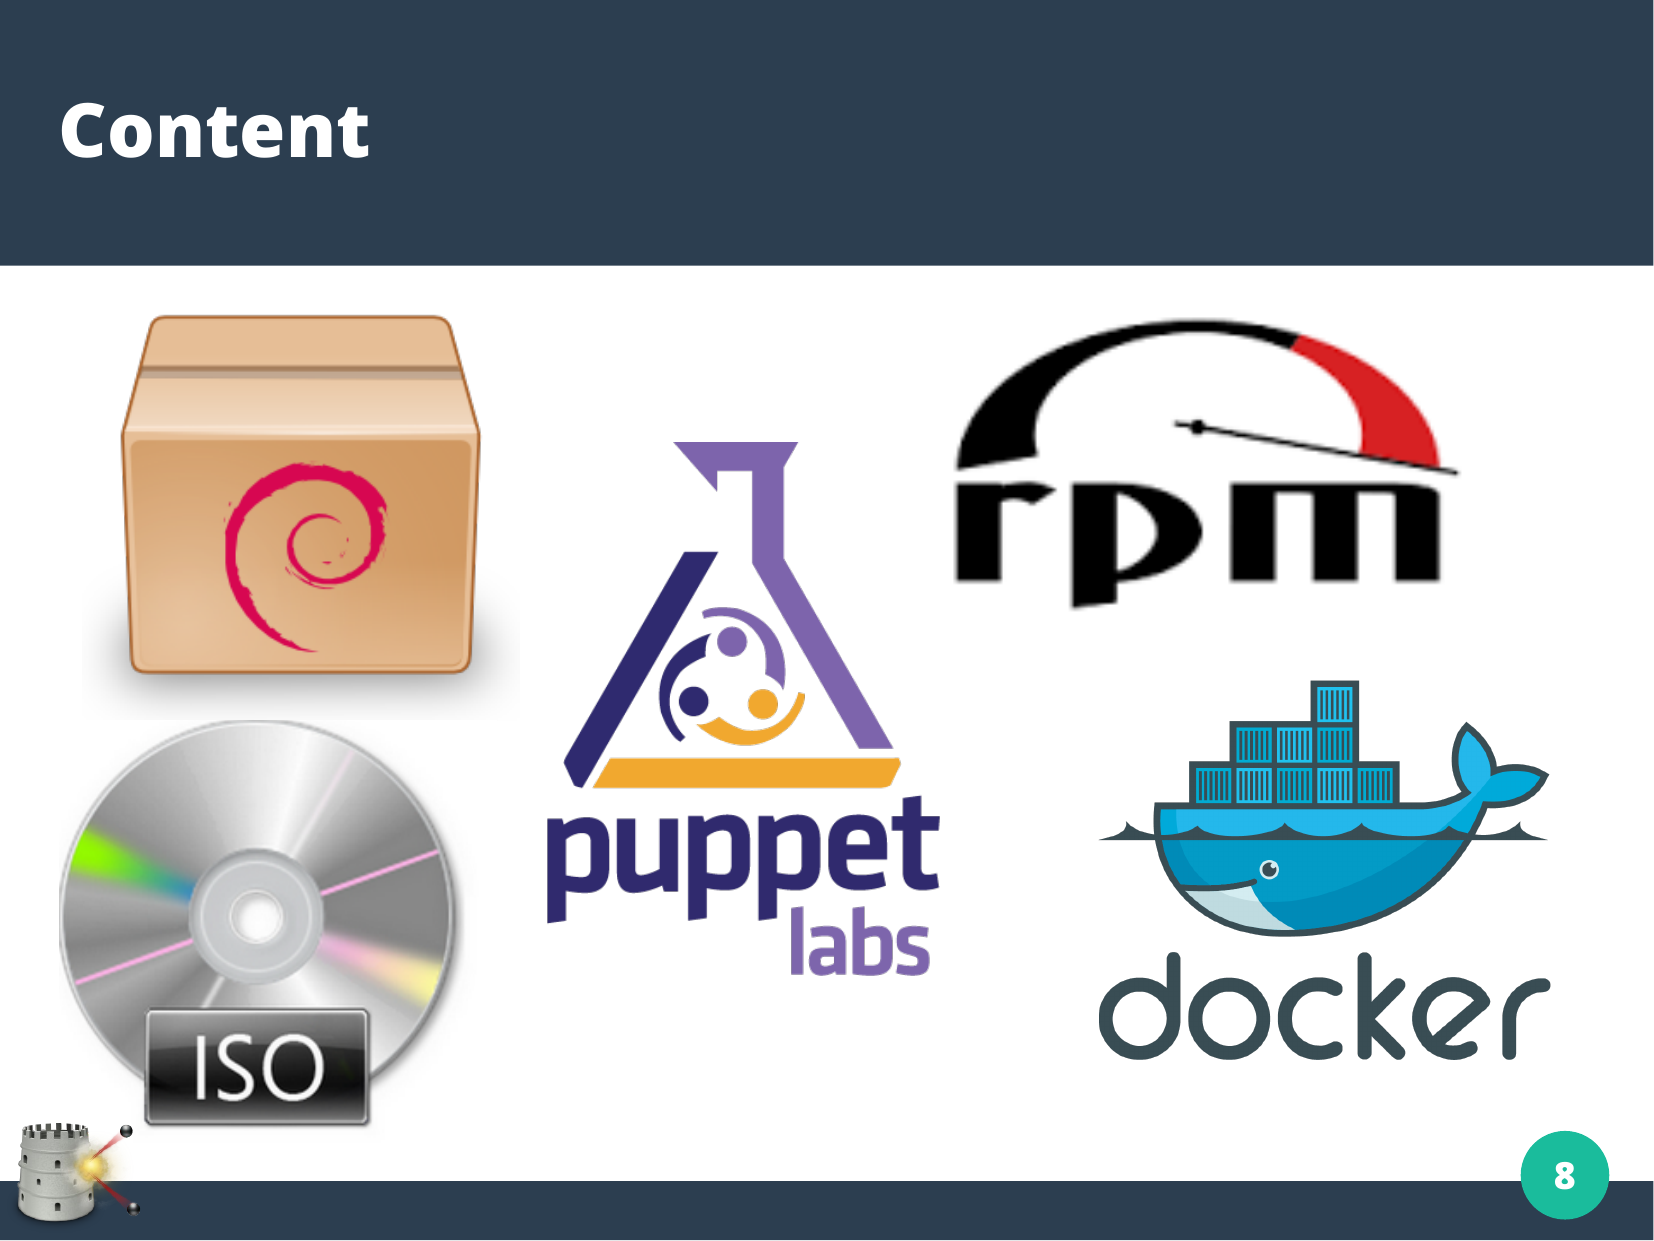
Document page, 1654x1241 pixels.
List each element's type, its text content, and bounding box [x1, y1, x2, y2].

picture [5, 283, 1630, 1241]
title Content [59, 49, 1595, 207]
